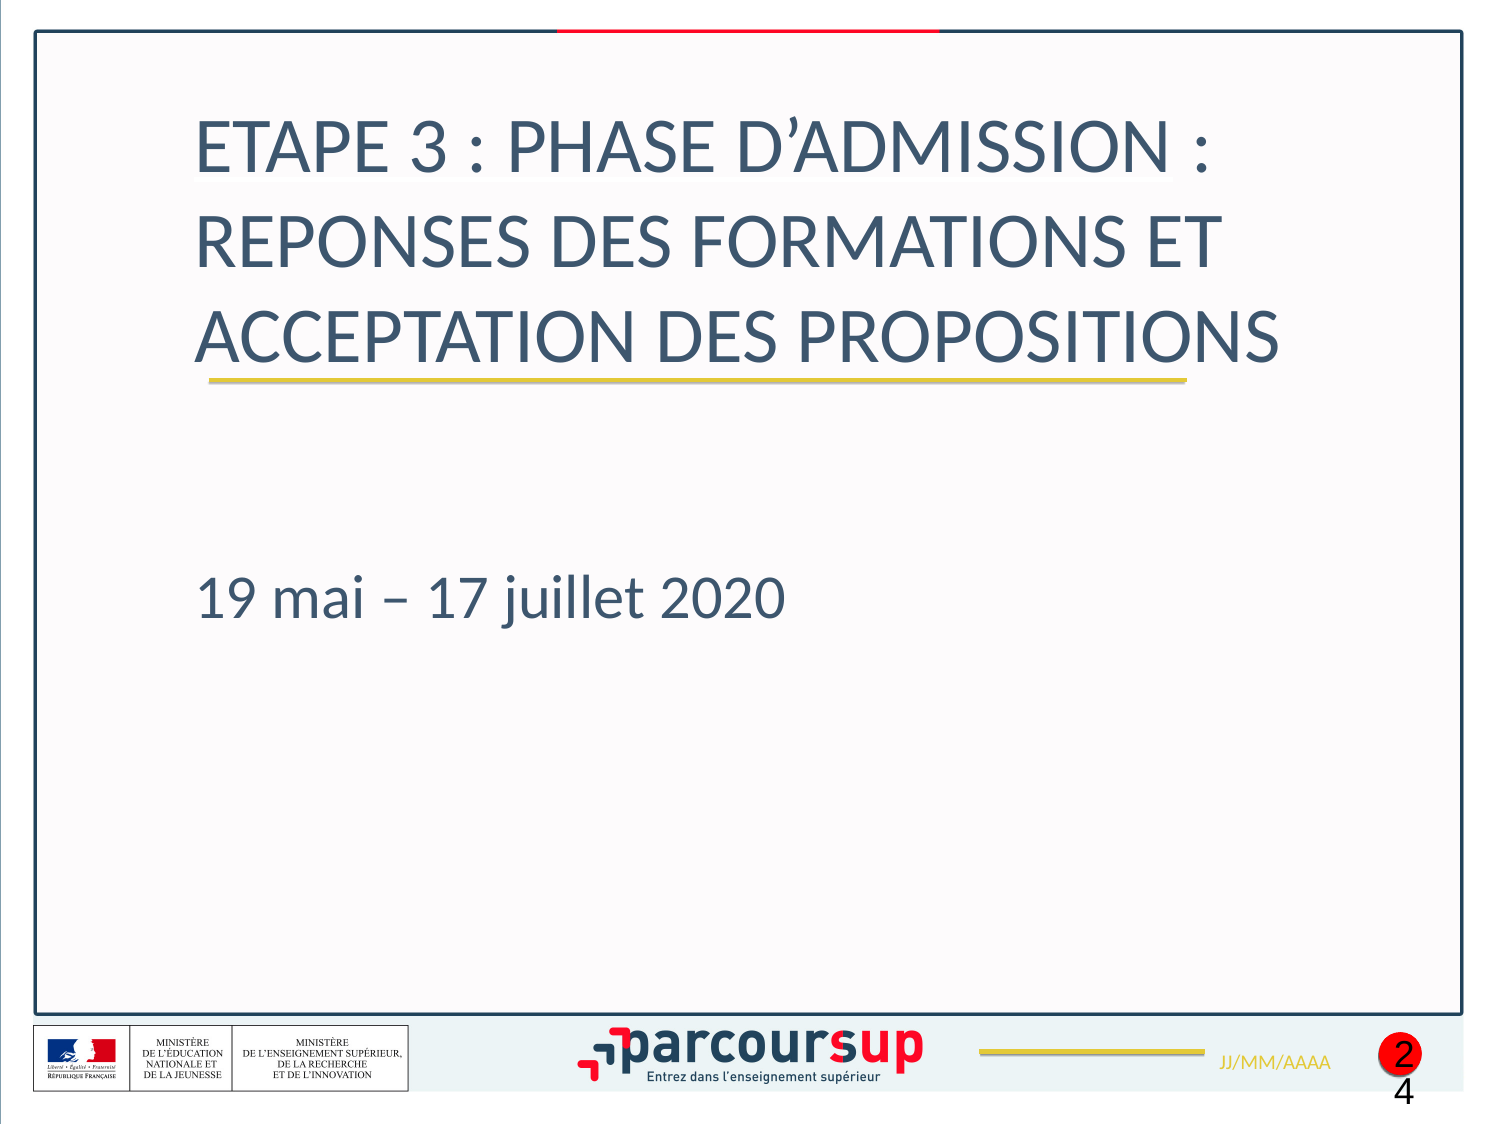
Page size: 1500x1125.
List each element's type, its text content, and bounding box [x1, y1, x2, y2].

picture [0, 0, 1499, 1124]
text_box <numéro> [1379, 1030, 1423, 1074]
text_box ETAPE 3 : PHASE D’ADMISSION : REPONSES DES FORMATIONS ET ACCEPTATION DES PROPOSITIONS [179, 70, 1457, 400]
text_box 19 mai – 17 juillet 2020 [179, 504, 1411, 694]
